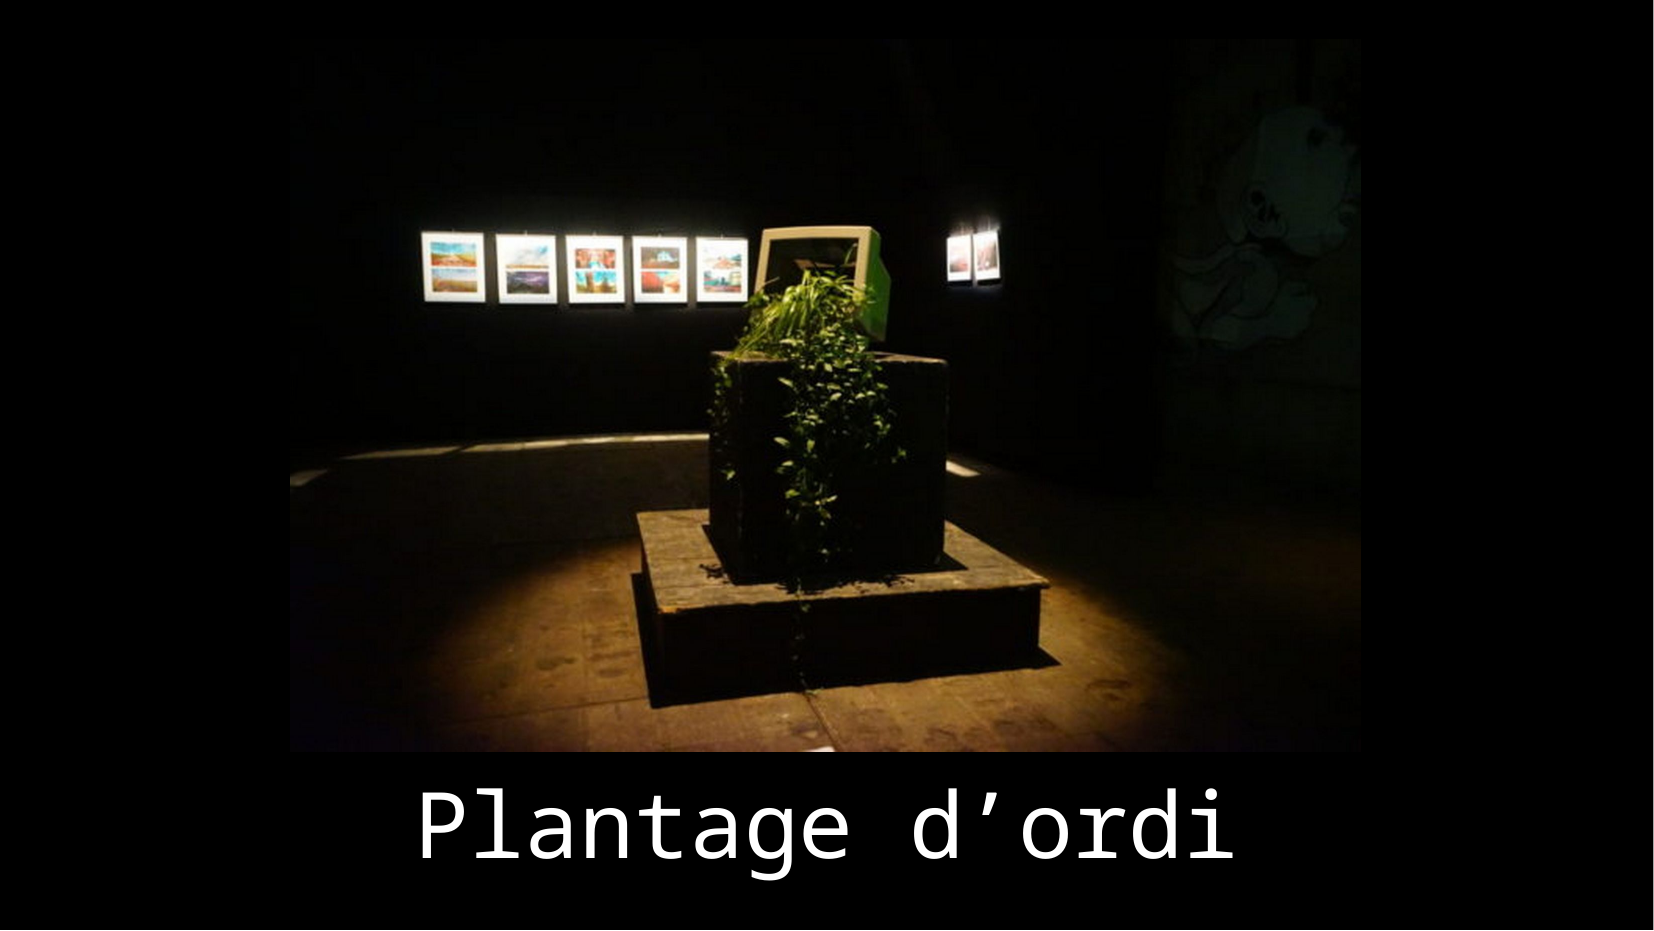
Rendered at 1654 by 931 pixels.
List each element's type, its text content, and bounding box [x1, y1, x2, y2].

picture [290, 39, 1361, 752]
title Plantage d’ordi [82, 745, 1571, 902]
